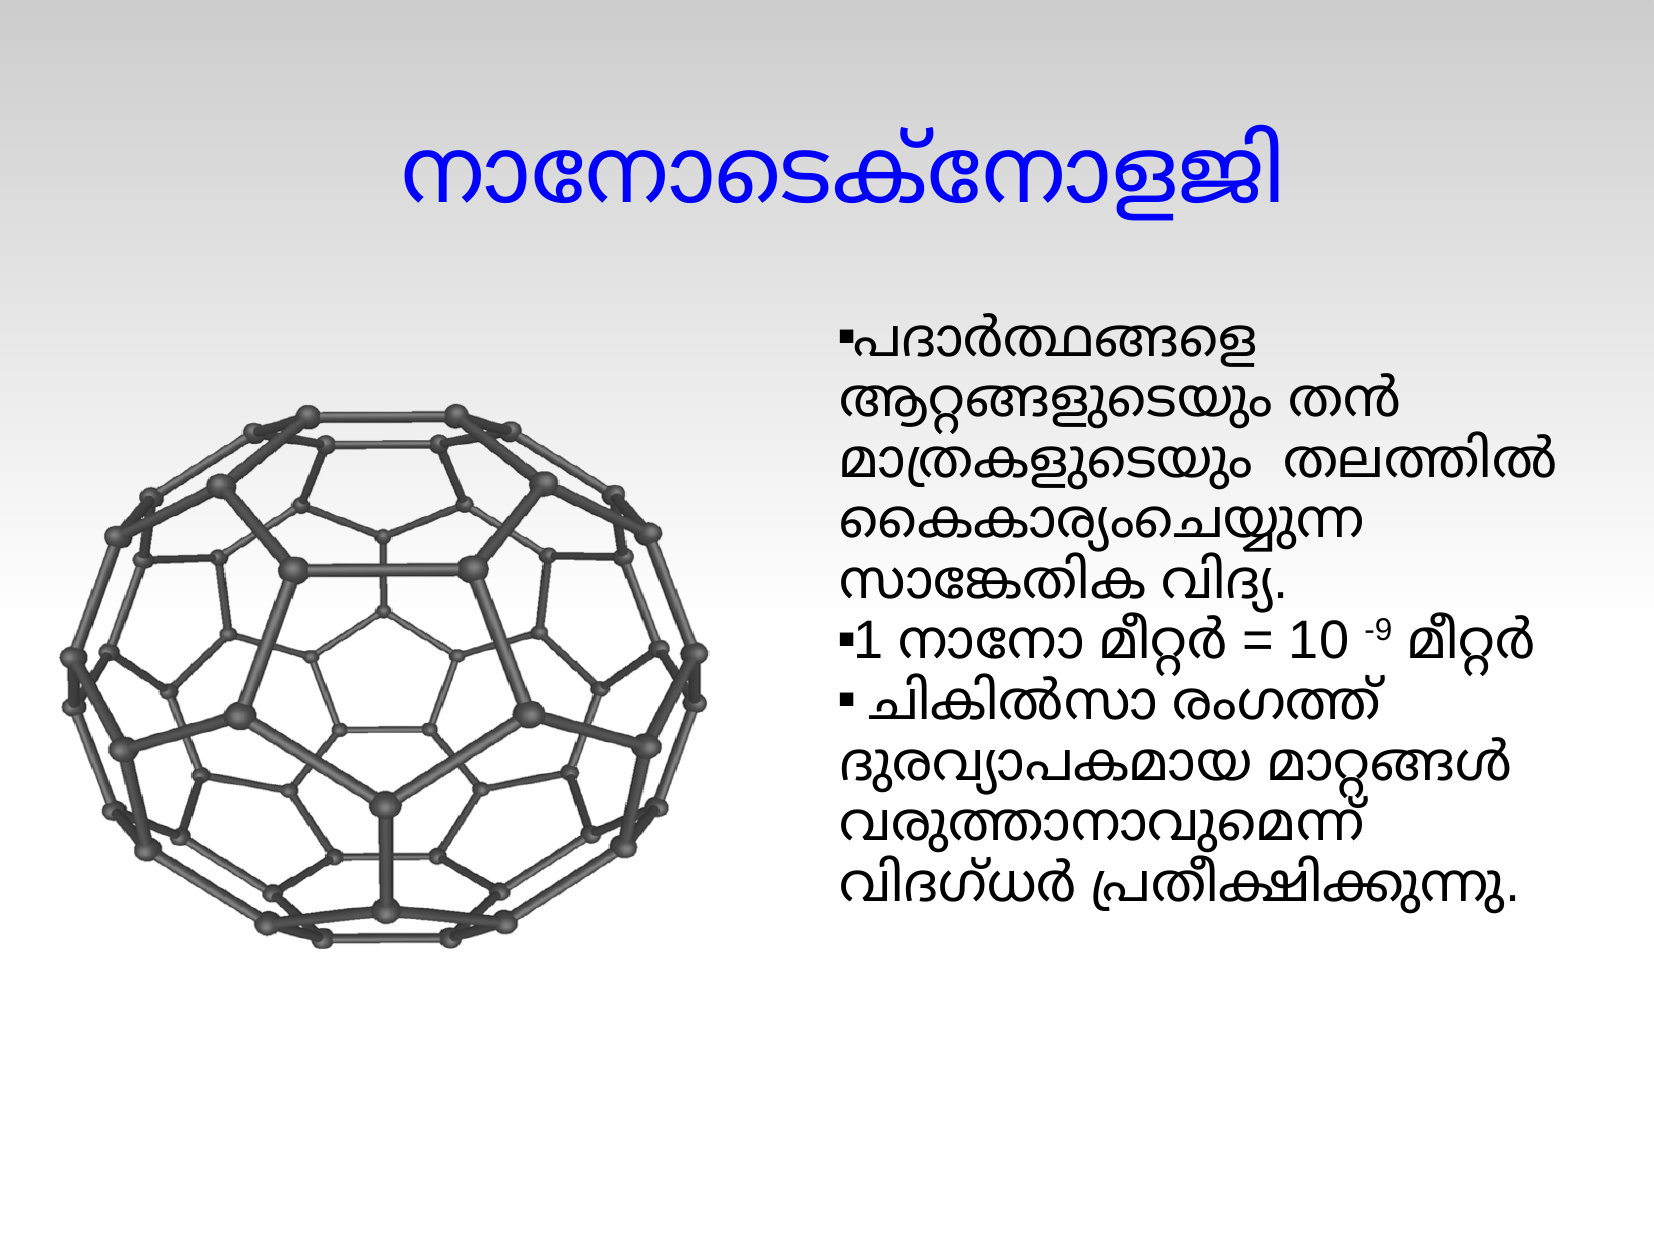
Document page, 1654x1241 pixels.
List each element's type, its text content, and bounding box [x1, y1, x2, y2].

text_box പദാര്‍ത്ഥങ്ങളെ ആറ്റങ്ങളുടെയും തന്‍മാത്രകളുടെയും തലത്തില്‍ കൈകാര്യംചെയ്യുന്ന സാങ്കേതിക വിദ്യ. 1 നാനോ മീറ്റര്‍ = 10 -9 മീറ്റര്‍ ചികില്‍സാ രംഗത്ത് ദുരവ്യാപകമായ മാറ്റങ്ങള്‍ വരുത്താനാവുമെന്ന് വിദഗ്ധര്‍ പ്രതീക്ഷിക്കുന്നു. [825, 300, 1576, 904]
picture [59, 403, 710, 949]
text_box നാനോടെക്നോളജി [225, 112, 1463, 230]
